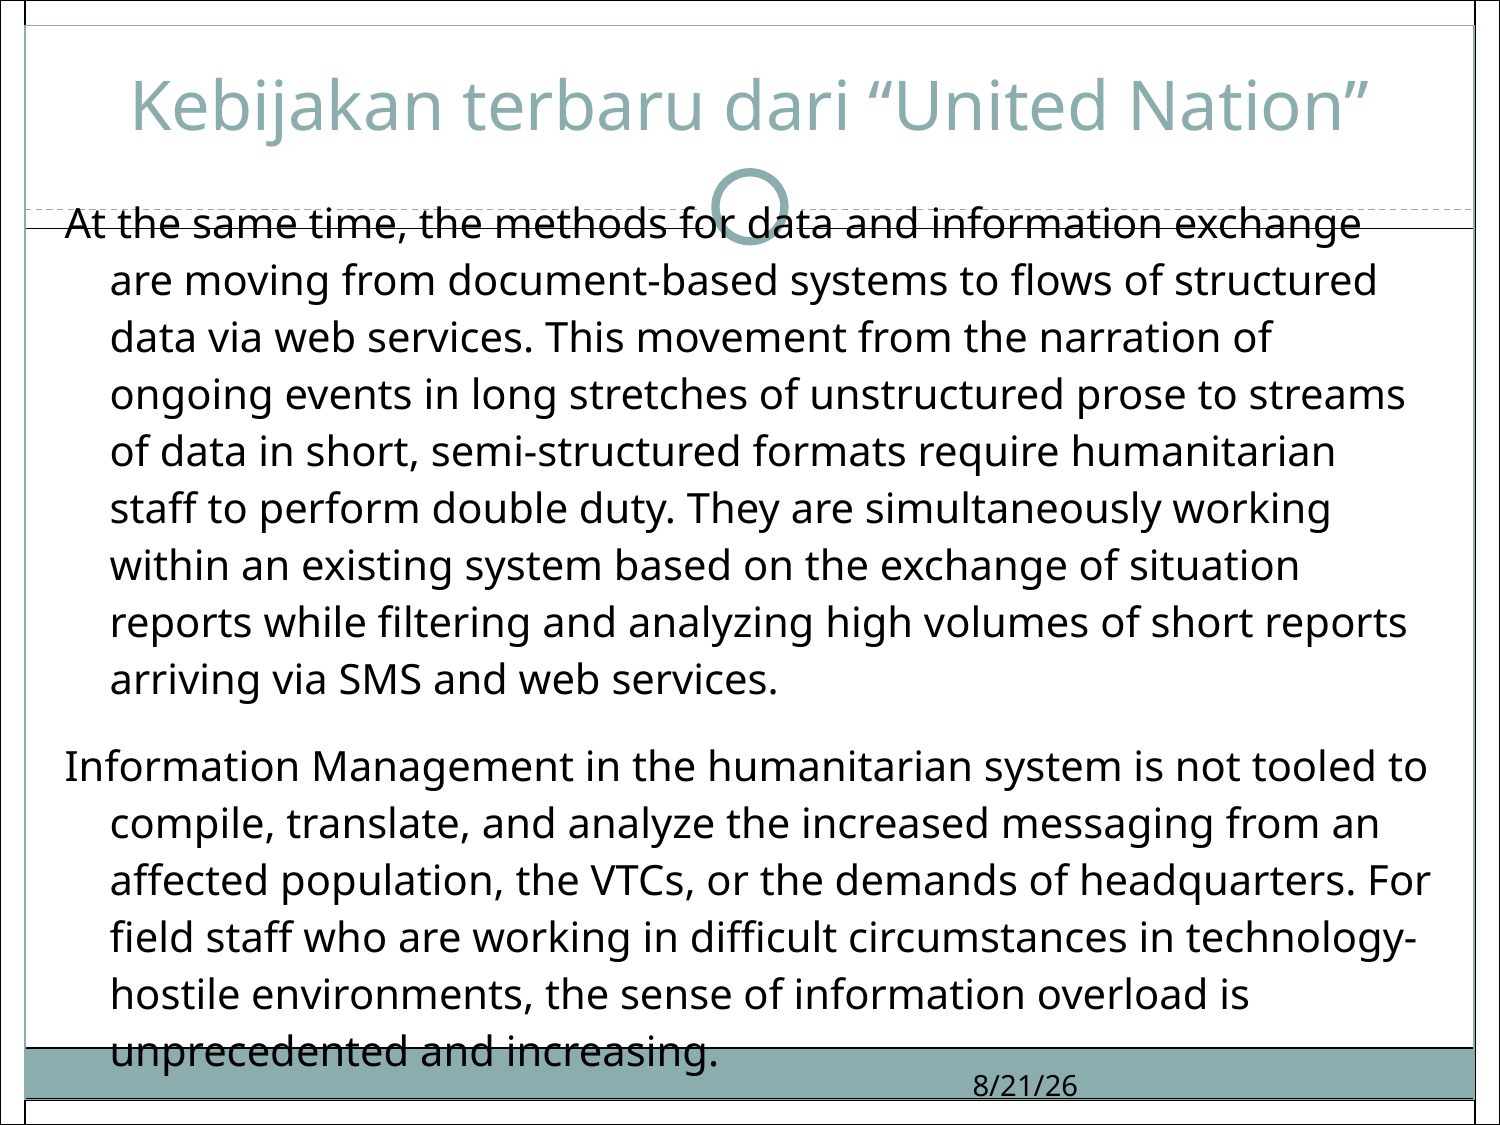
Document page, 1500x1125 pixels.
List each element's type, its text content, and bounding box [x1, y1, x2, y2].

list At the same time, the methods for data and information exchange are moving from document-based systems to flows of structured data via web services. This movement from the narration of ongoing events in long stretches of unstructured prose to streams of data in short, semi-structured formats require humanitarian staff to perform double duty. They are simultaneously working within an existing system based on the exchange of situation reports while filtering and analyzing high volumes of short reports arriving via SMS and web services. Information Management in the humanitarian system is not tooled to compile, translate, and analyze the increased messaging from an affected population, the VTCs, or the demands of headquarters. For field staff who are working in difficult circumstances in technology-hostile environments, the sense of information overload is unprecedented and increasing. [49, 179, 1450, 1056]
title Kebijakan terbaru dari “United Nation” [49, 0, 1450, 179]
